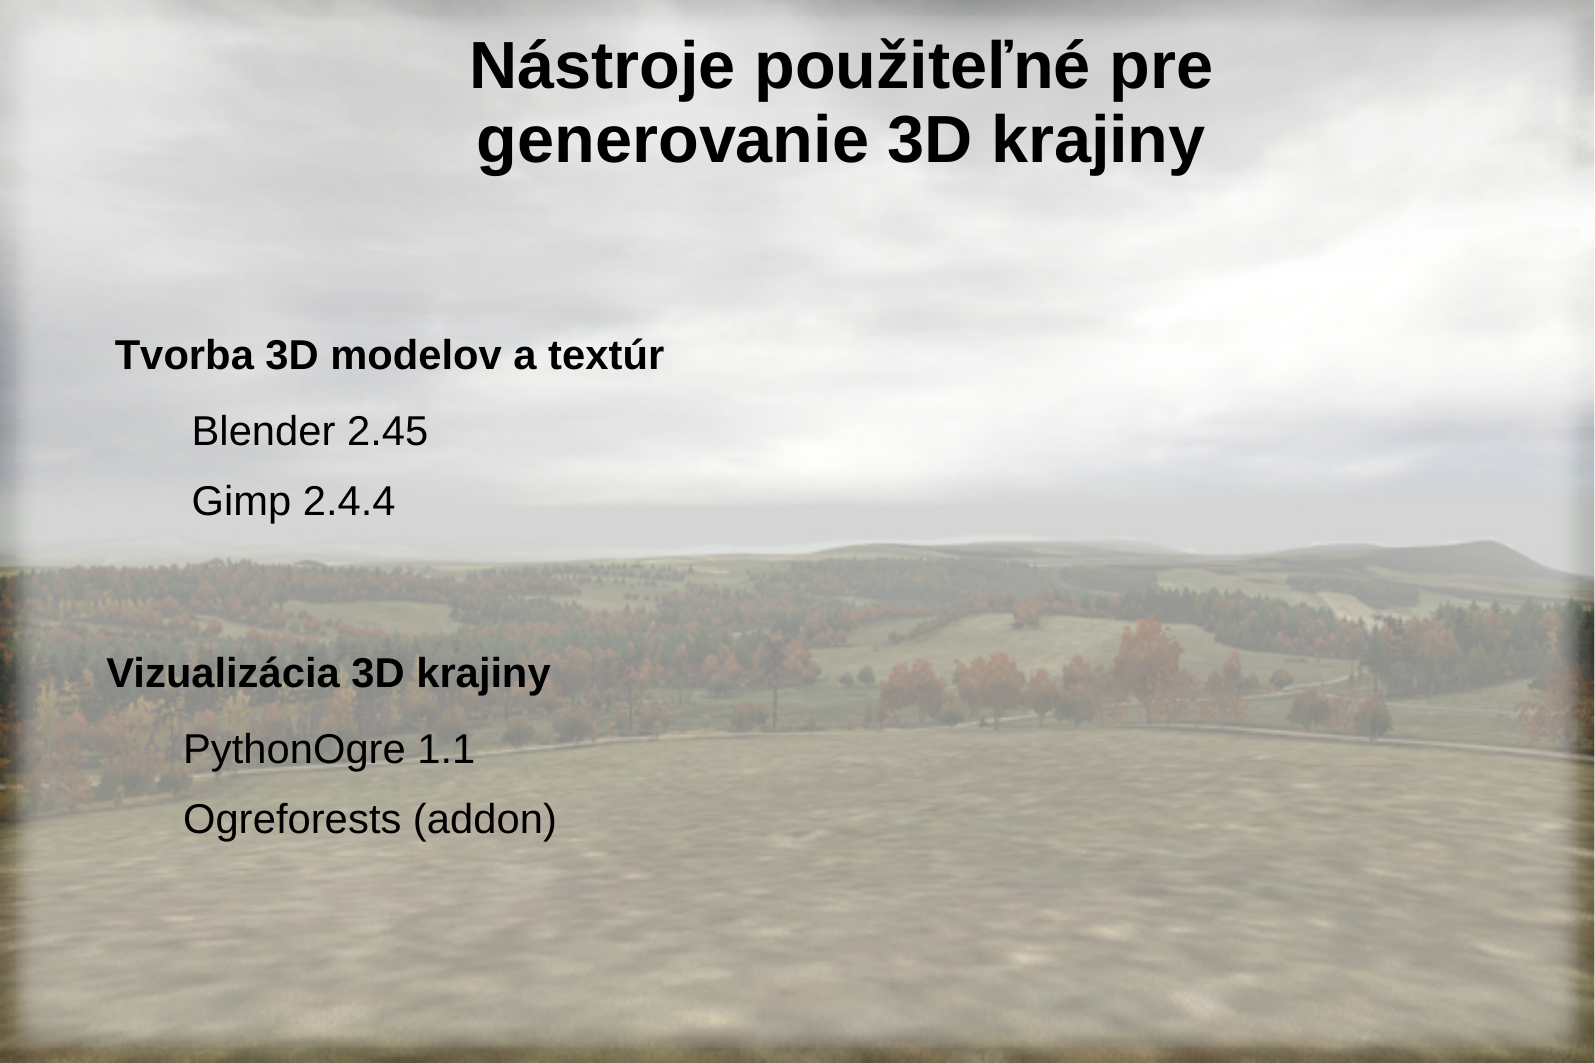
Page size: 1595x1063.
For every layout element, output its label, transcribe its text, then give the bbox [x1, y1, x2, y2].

list Vizualizácia 3D krajiny PythonOgre 1.1 Ogreforests (addon) [88, 649, 1232, 844]
title Nástroje použiteľné pre generovanie 3D krajiny [413, 27, 1270, 178]
picture [0, 0, 1595, 1063]
list Tvorba 3D modelov a textúr Blender 2.45 Gimp 2.4.4 [97, 331, 1004, 562]
